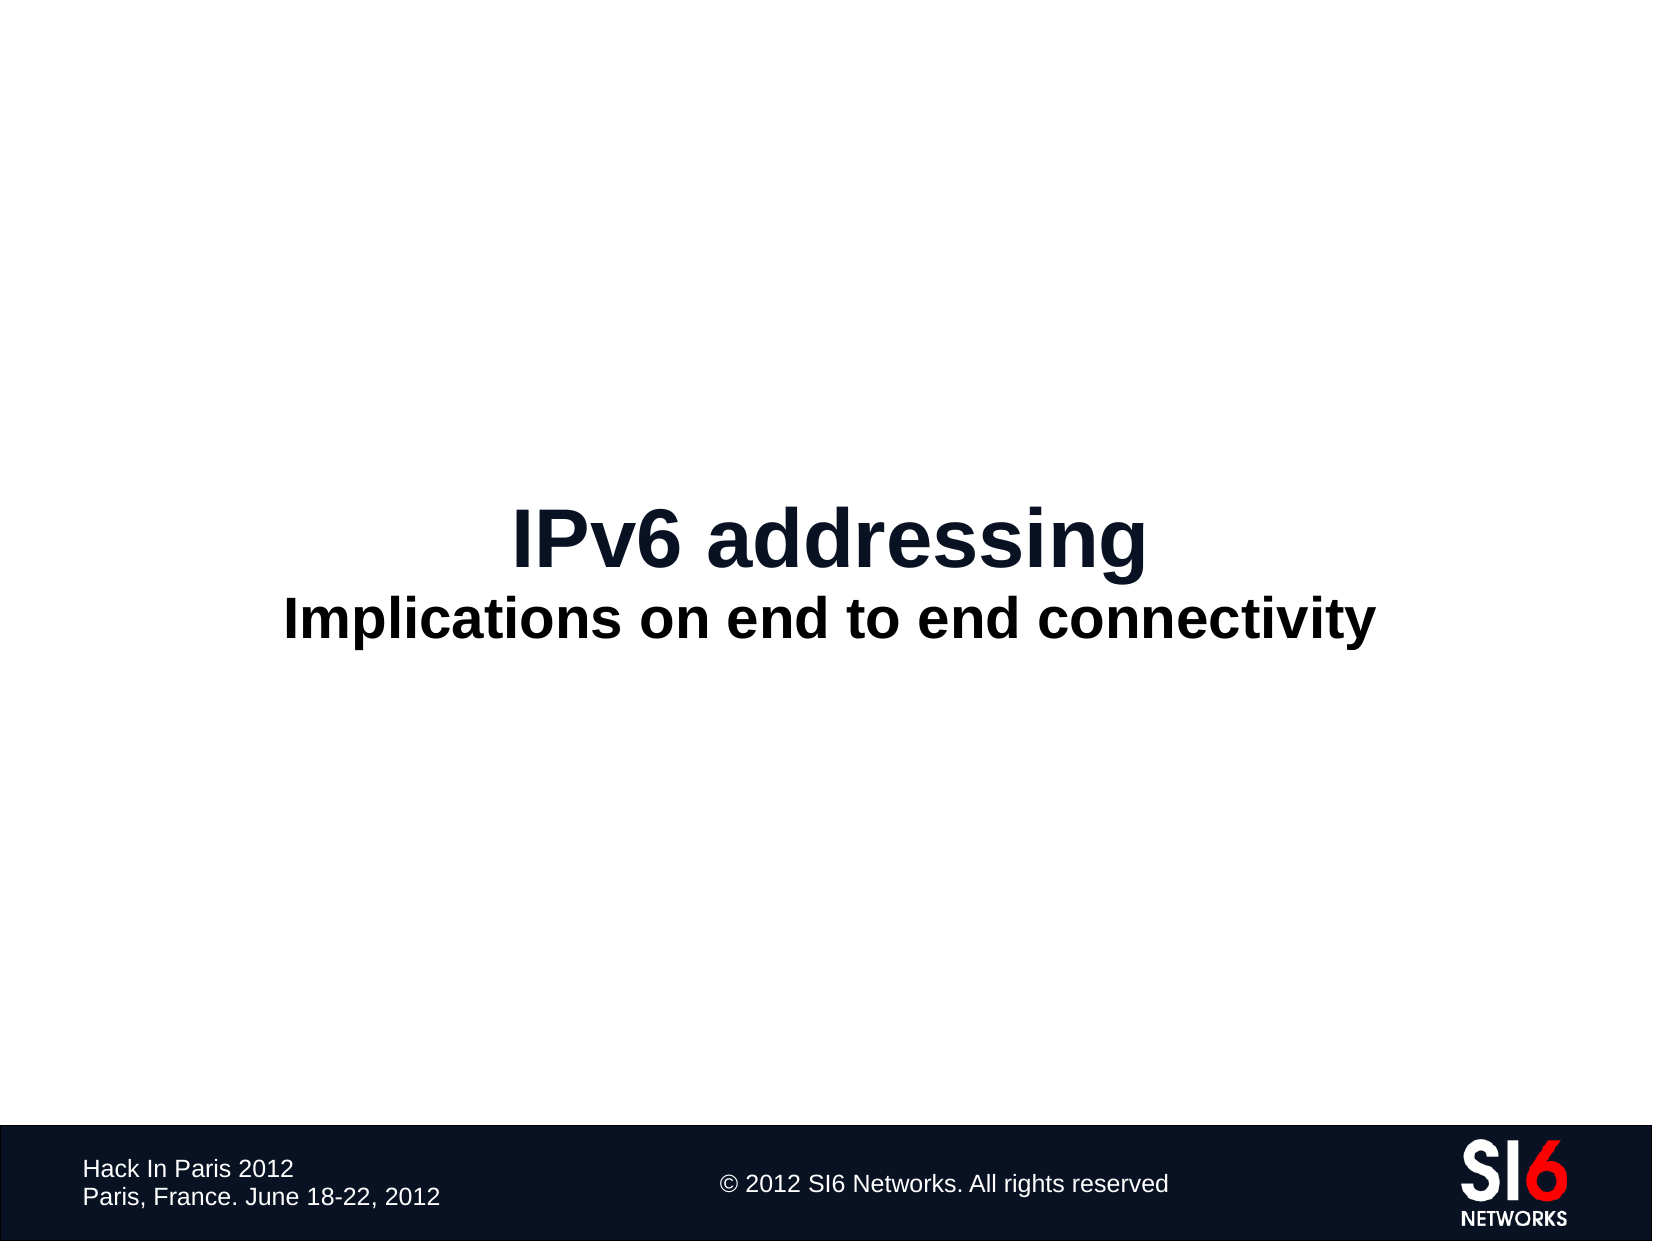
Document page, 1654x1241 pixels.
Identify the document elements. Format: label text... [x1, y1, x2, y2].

picture [1461, 1139, 1567, 1226]
title IPv6 addressing Implications on end to end connectivity [86, 467, 1576, 676]
